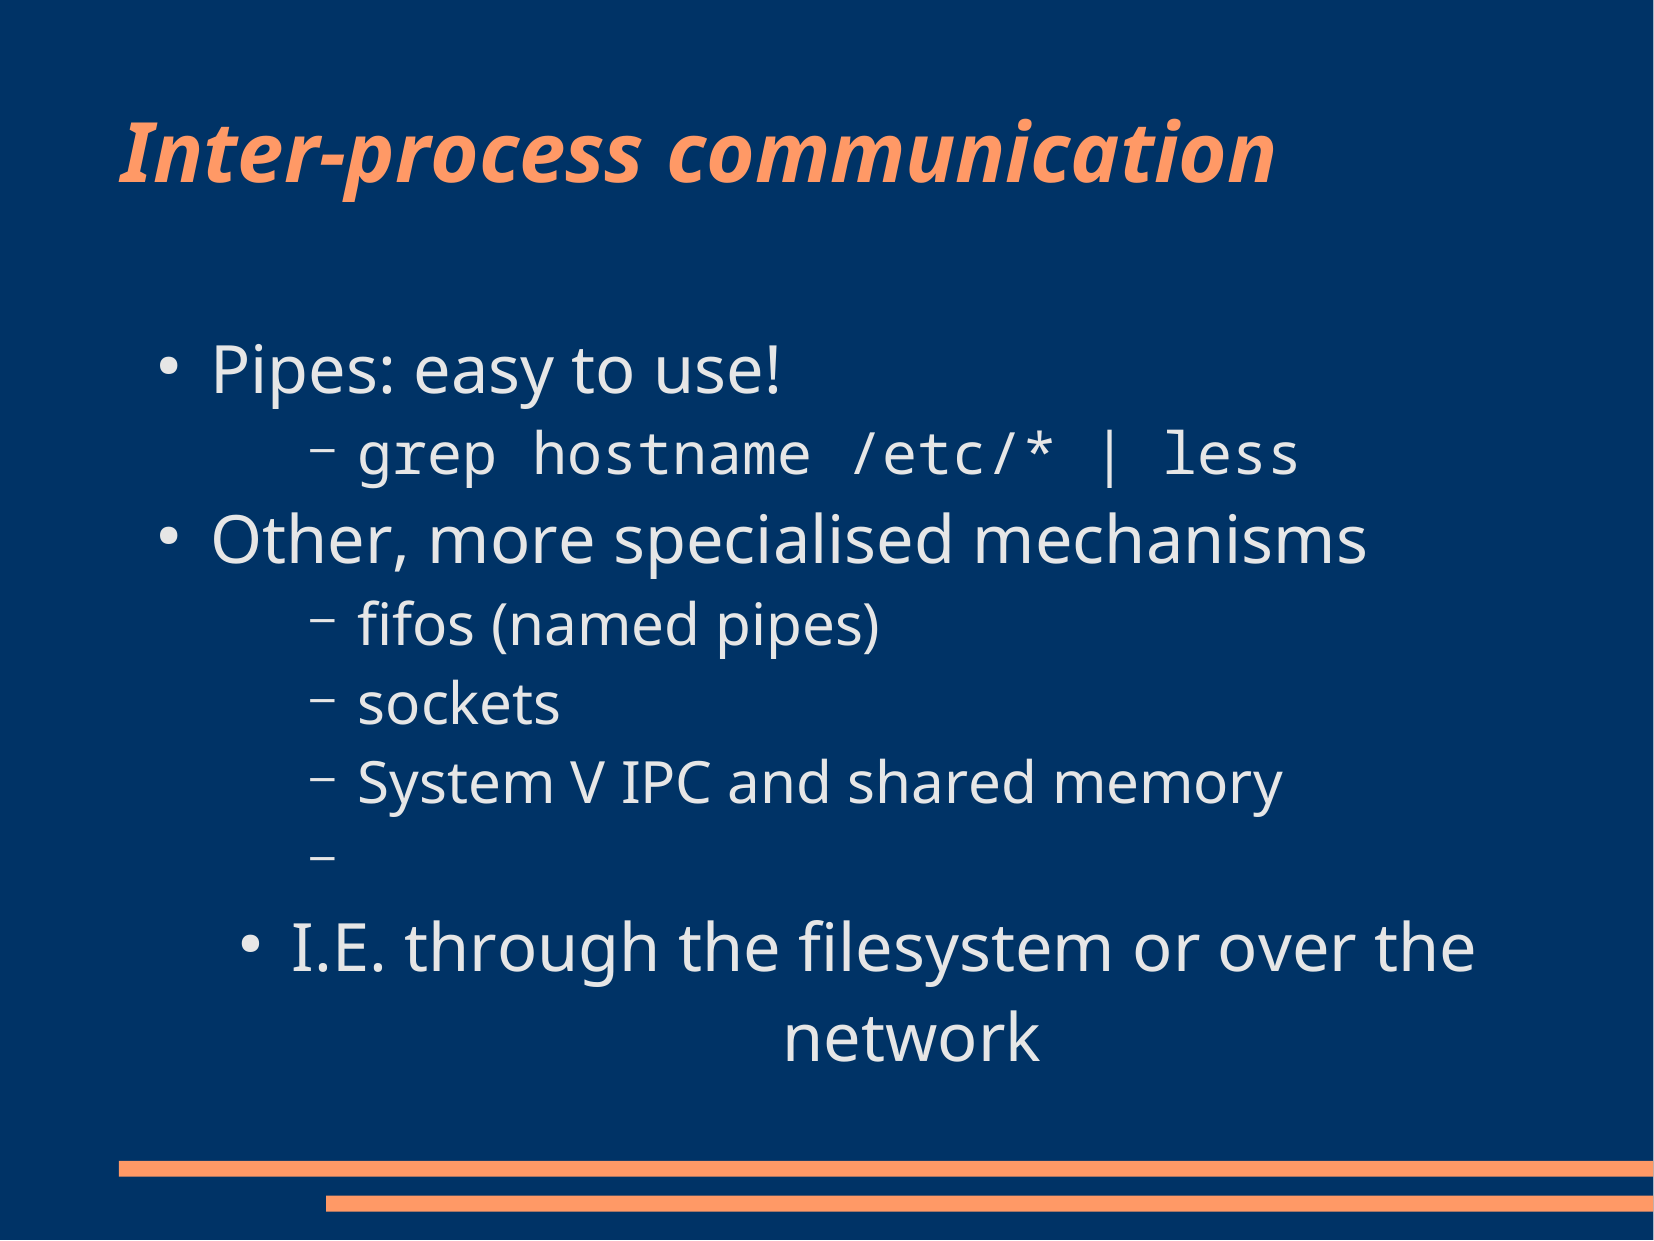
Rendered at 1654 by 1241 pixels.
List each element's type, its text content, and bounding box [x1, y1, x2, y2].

title Inter-process communication [121, 46, 1534, 254]
list Pipes: easy to use! grep hostname /etc/* | less Other, more specialised mechanisms fifos (named pipes) sockets System V IPC and shared memory I.E. through the filesystem or over the network [121, 322, 1561, 1132]
